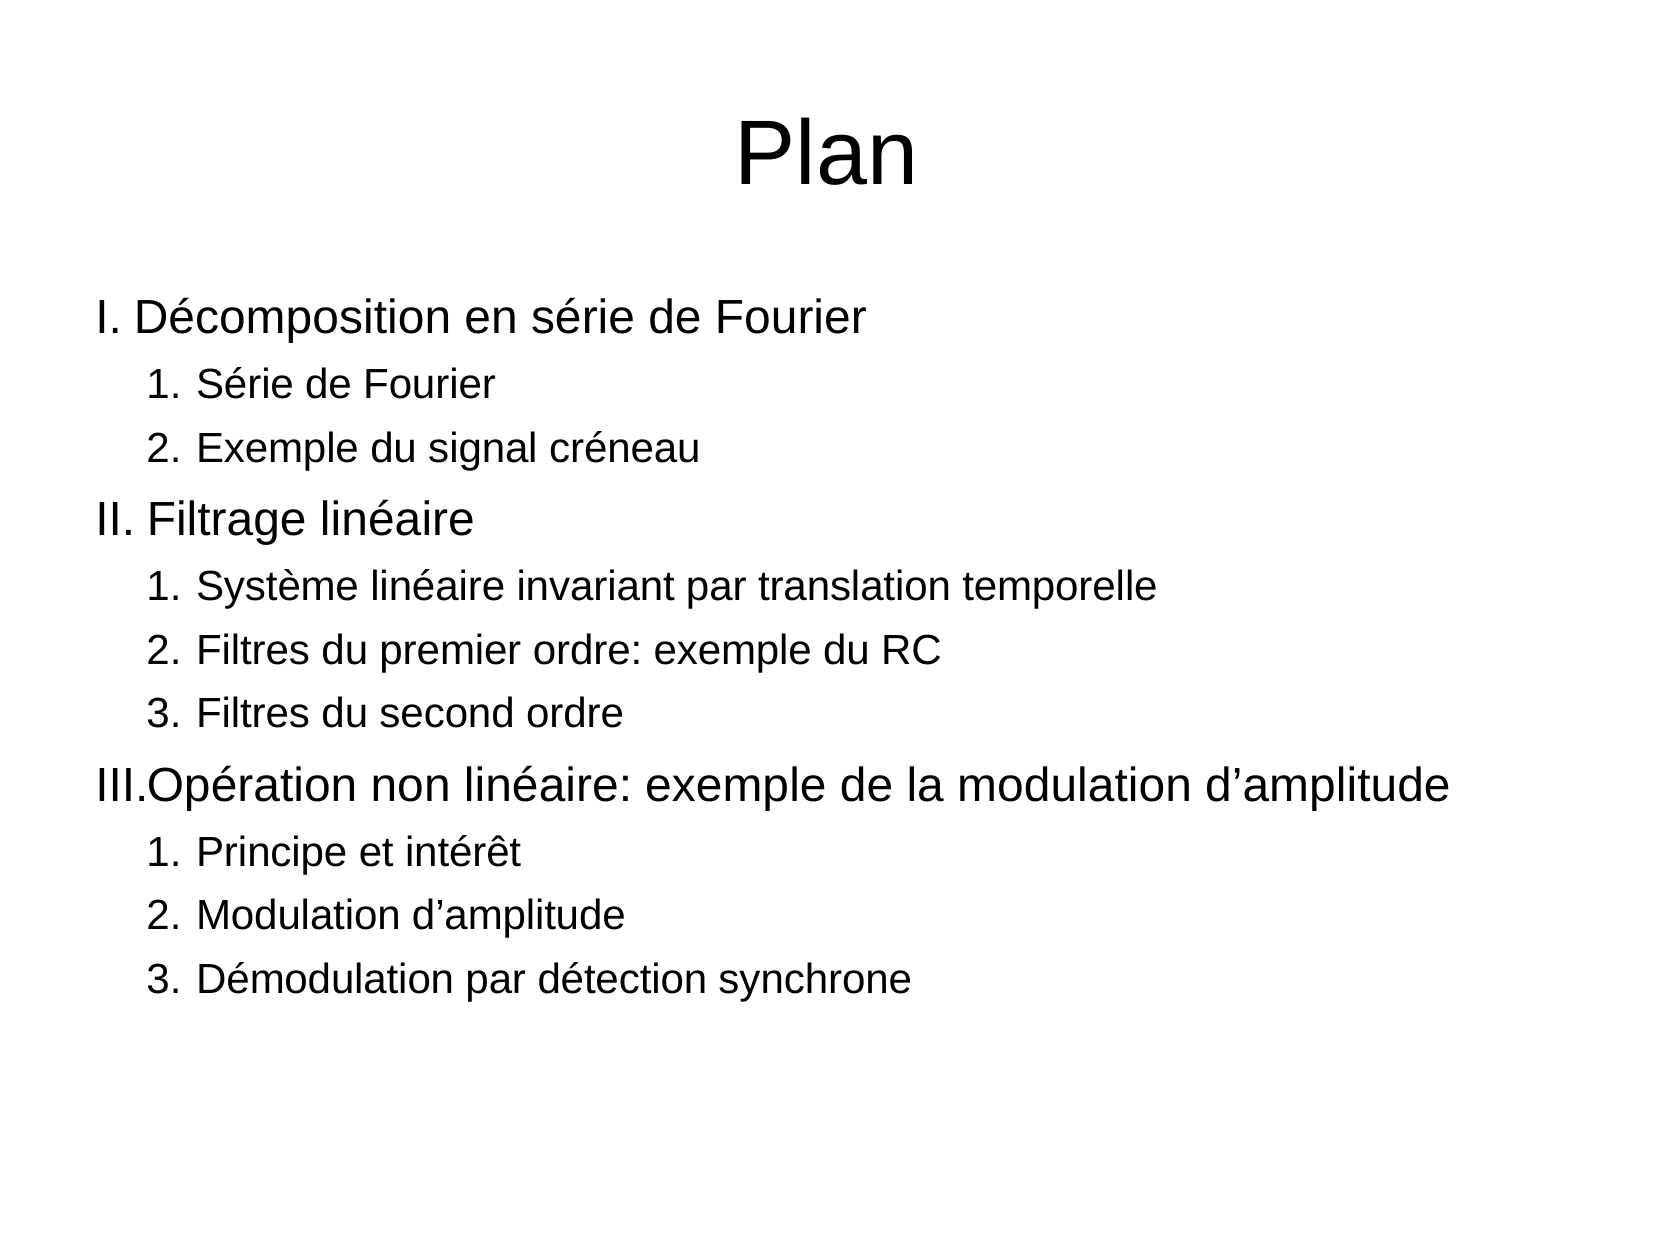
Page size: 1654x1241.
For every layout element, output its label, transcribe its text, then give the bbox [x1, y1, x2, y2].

list Décomposition en série de Fourier Série de Fourier Exemple du signal créneau Filtrage linéaire Système linéaire invariant par translation temporelle Filtres du premier ordre: exemple du RC Filtres du second ordre Opération non linéaire: exemple de la modulation d’amplitude Principe et intérêt Modulation d’amplitude Démodulation par détection synchrone [82, 290, 1571, 1010]
title Plan [82, 49, 1571, 257]
